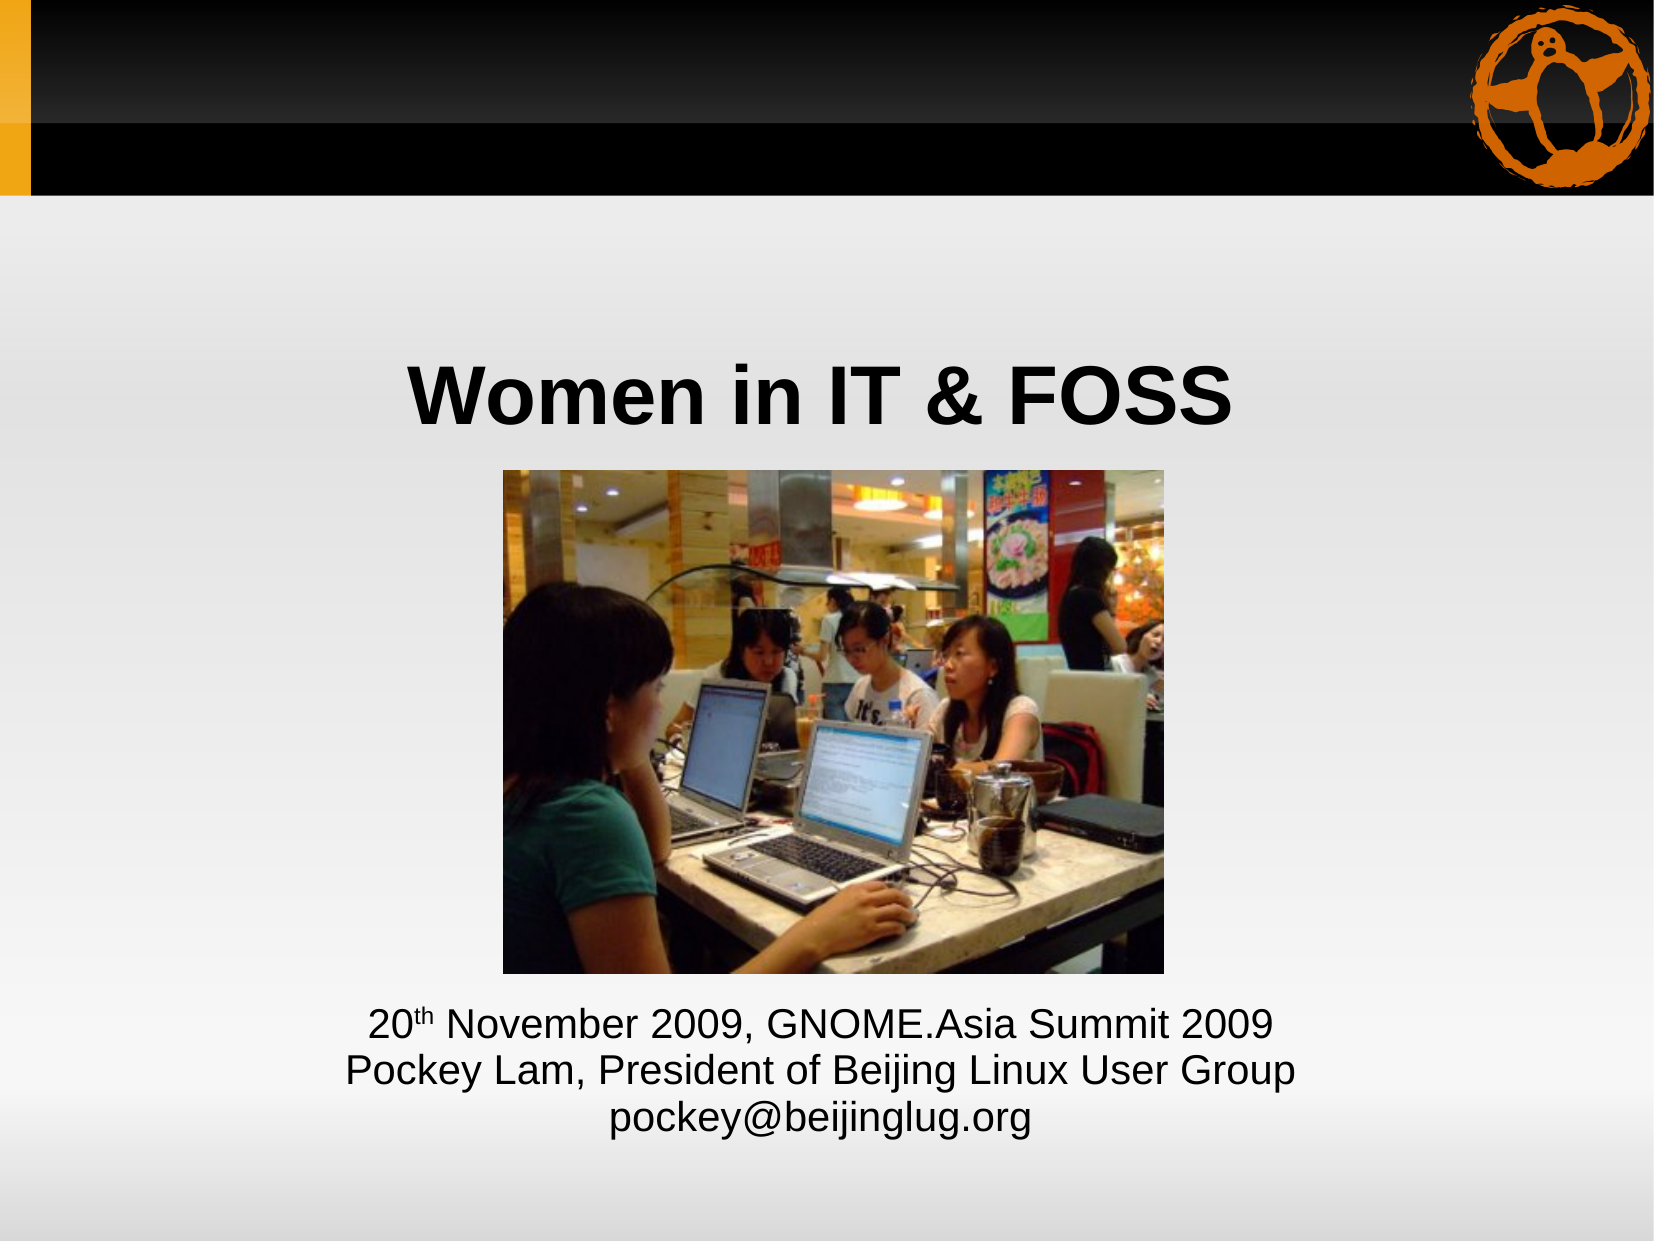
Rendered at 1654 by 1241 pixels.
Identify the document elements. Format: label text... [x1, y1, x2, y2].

picture [0, 0, 1654, 1241]
subtitle Women in IT & FOSS 20th November 2009, GNOME.Asia Summit 2009 Pockey Lam, President of Beijing Linux User Group pockey@beijinglug.org [76, 162, 1565, 1141]
